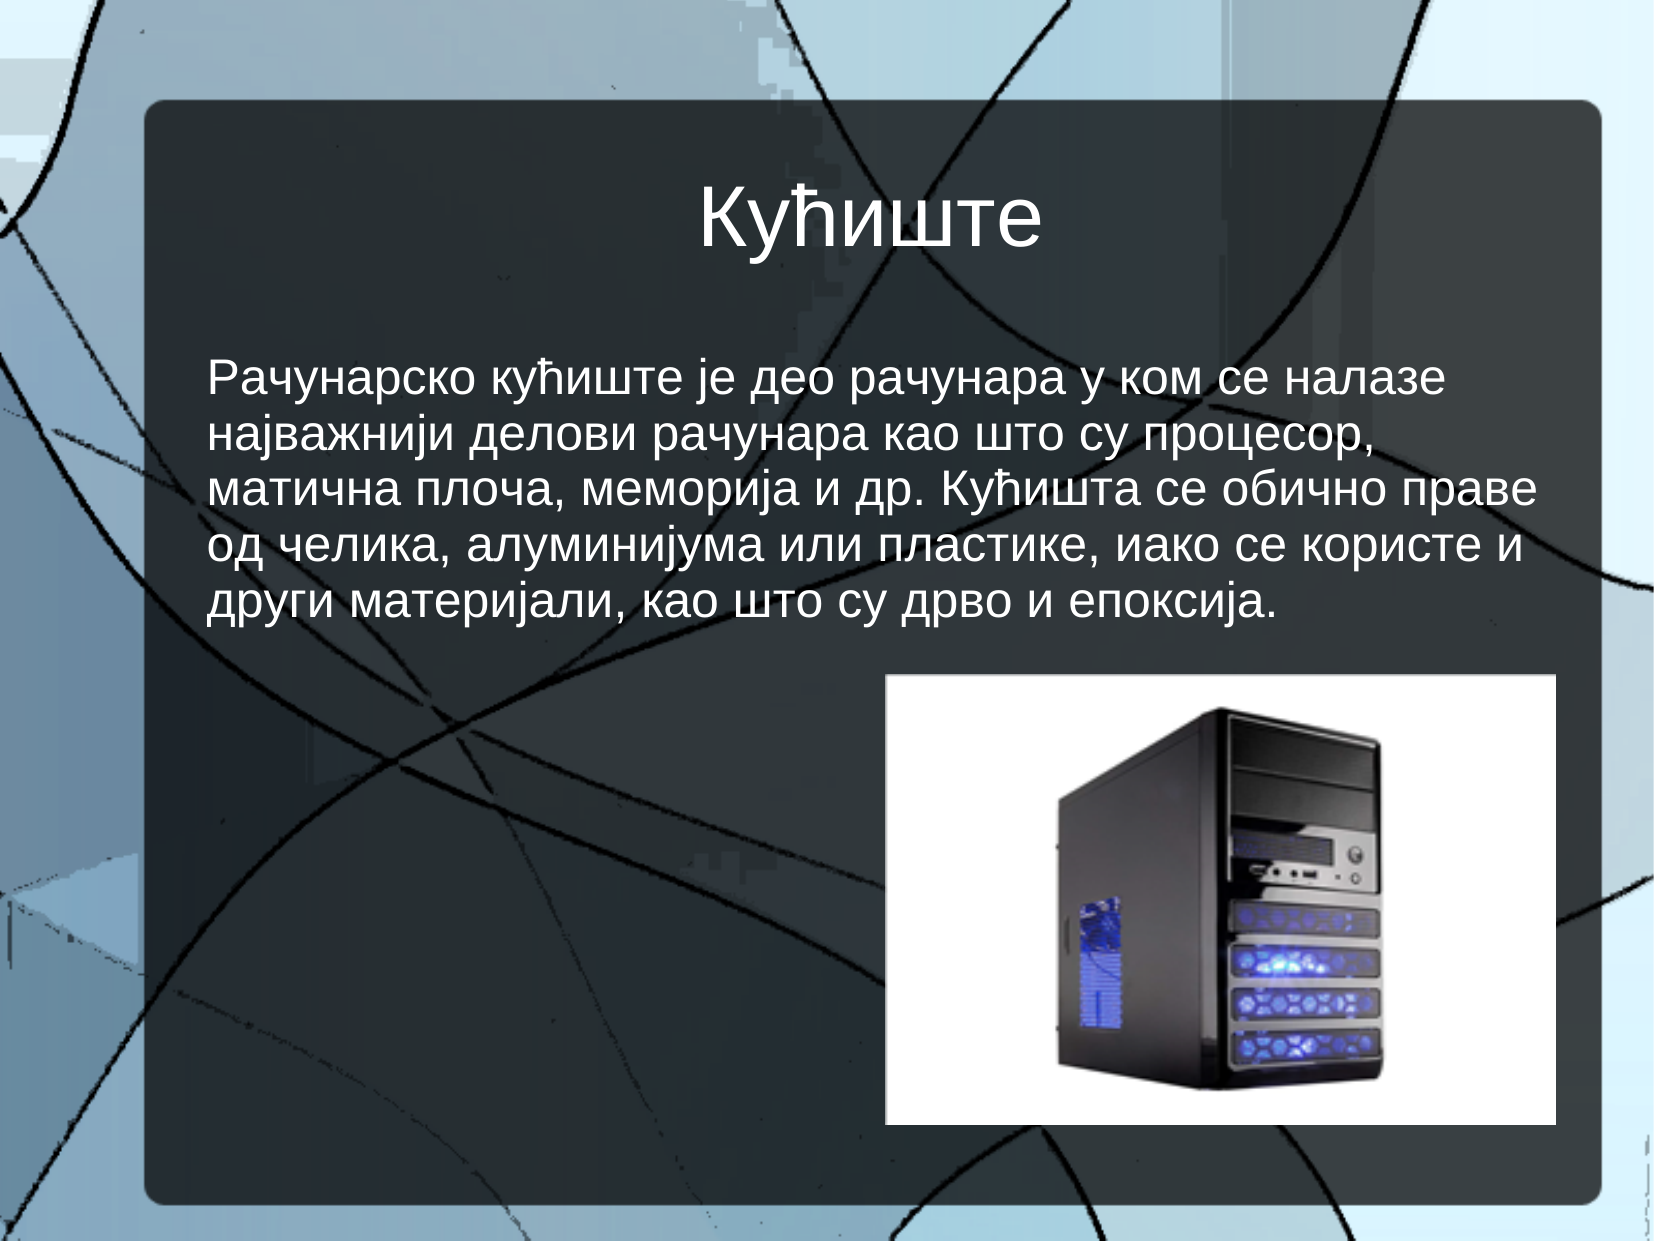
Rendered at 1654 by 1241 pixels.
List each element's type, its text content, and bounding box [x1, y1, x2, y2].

picture [0, 0, 1654, 1241]
subtitle Рачунарско кућиште је део рачунара у ком се налазе најважнији делови рачунара као што су процесор, матична плоча, меморија и др. Кућишта се обично праве од челика, алуминијума или пластике, иако се користе и други материјали, као што су дрво и епоксија. [206, 349, 1571, 1034]
title Кућиште [159, 108, 1583, 325]
